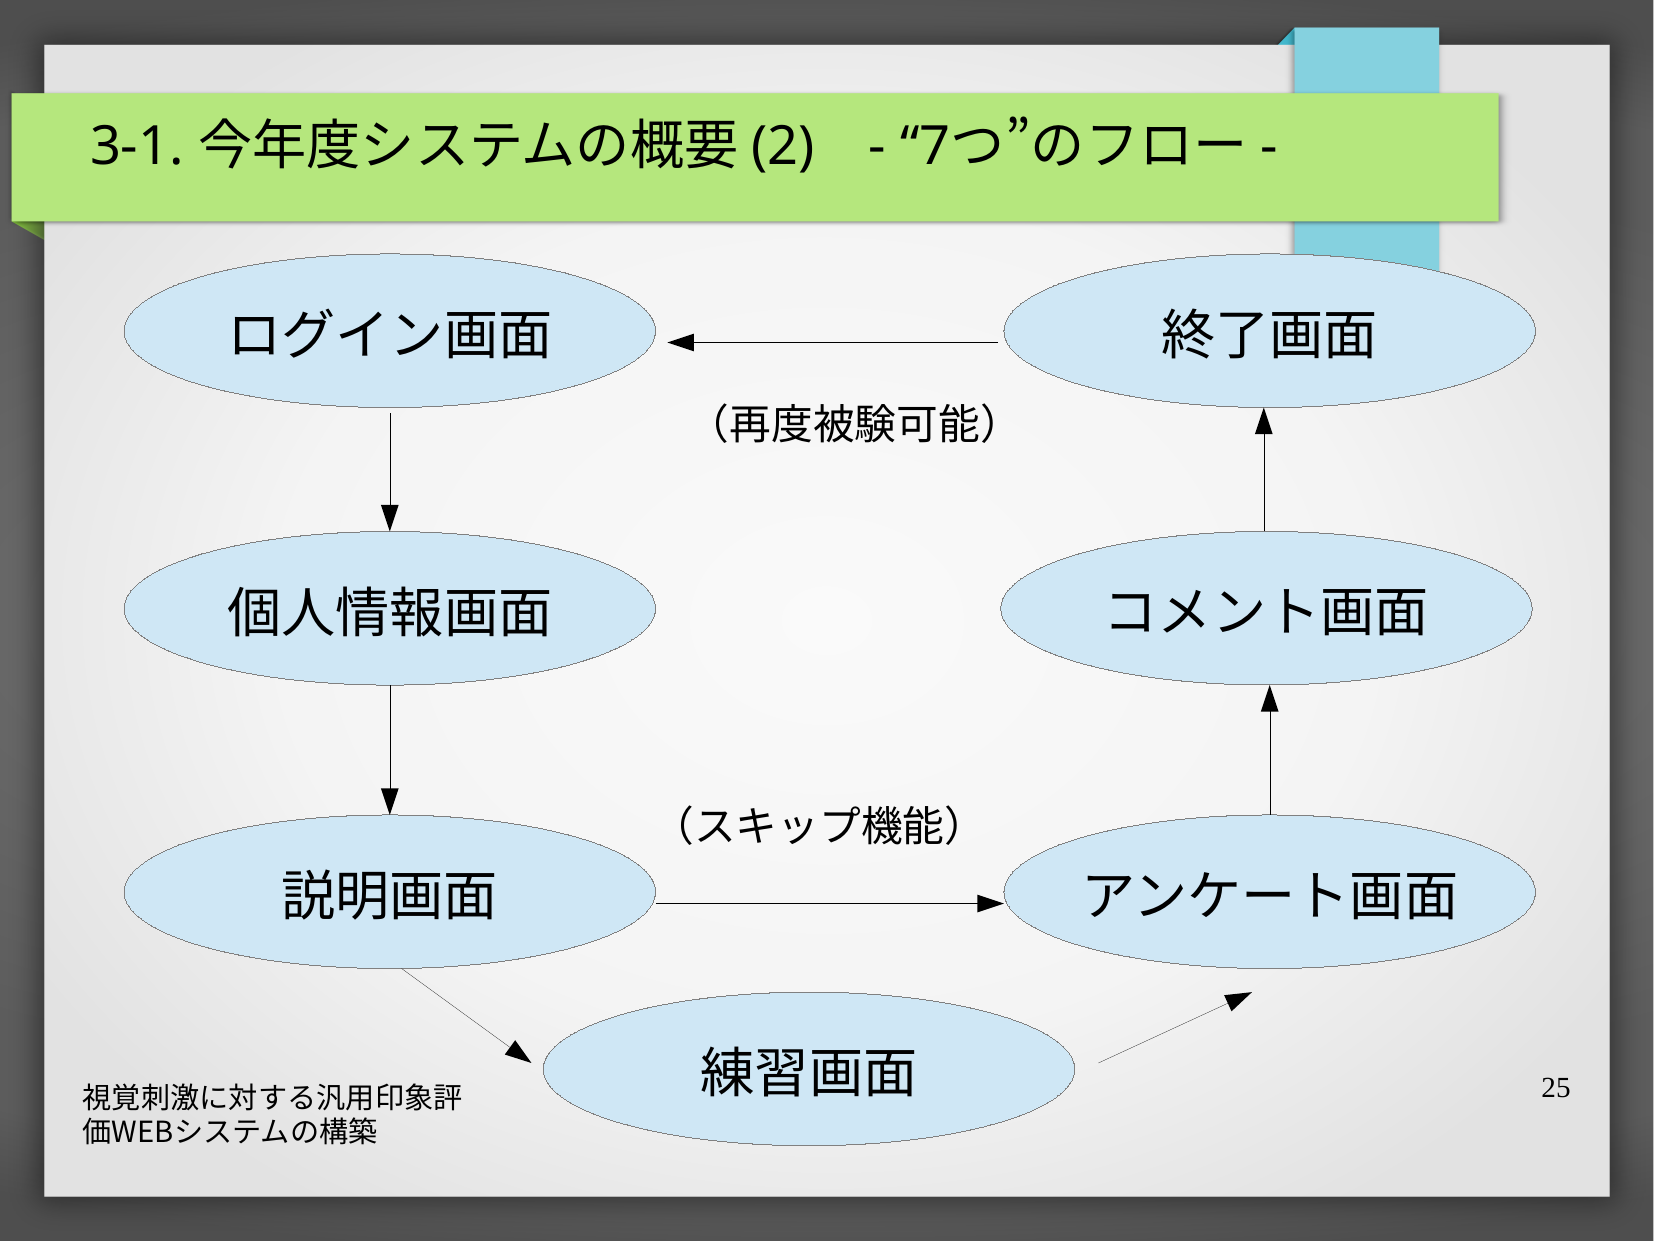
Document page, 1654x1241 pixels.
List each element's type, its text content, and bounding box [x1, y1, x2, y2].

text_box 練習画面 [543, 992, 1075, 1146]
text_box ログイン画面 [124, 253, 656, 408]
picture [0, 0, 1654, 1241]
text_box アンケート画面 [1003, 814, 1536, 969]
text_box コメント画面 [1000, 531, 1533, 685]
title 3-1. 今年度システムの概要 (2) - “7つ”のフロー - [70, 83, 1371, 213]
text_box 個人情報画面 [124, 531, 656, 686]
text_box （スキップ機能） [637, 785, 1016, 843]
text_box （再度被験可能） [673, 383, 1040, 467]
text_box 終了画面 [1003, 253, 1536, 408]
text_box 説明画面 [124, 814, 656, 969]
